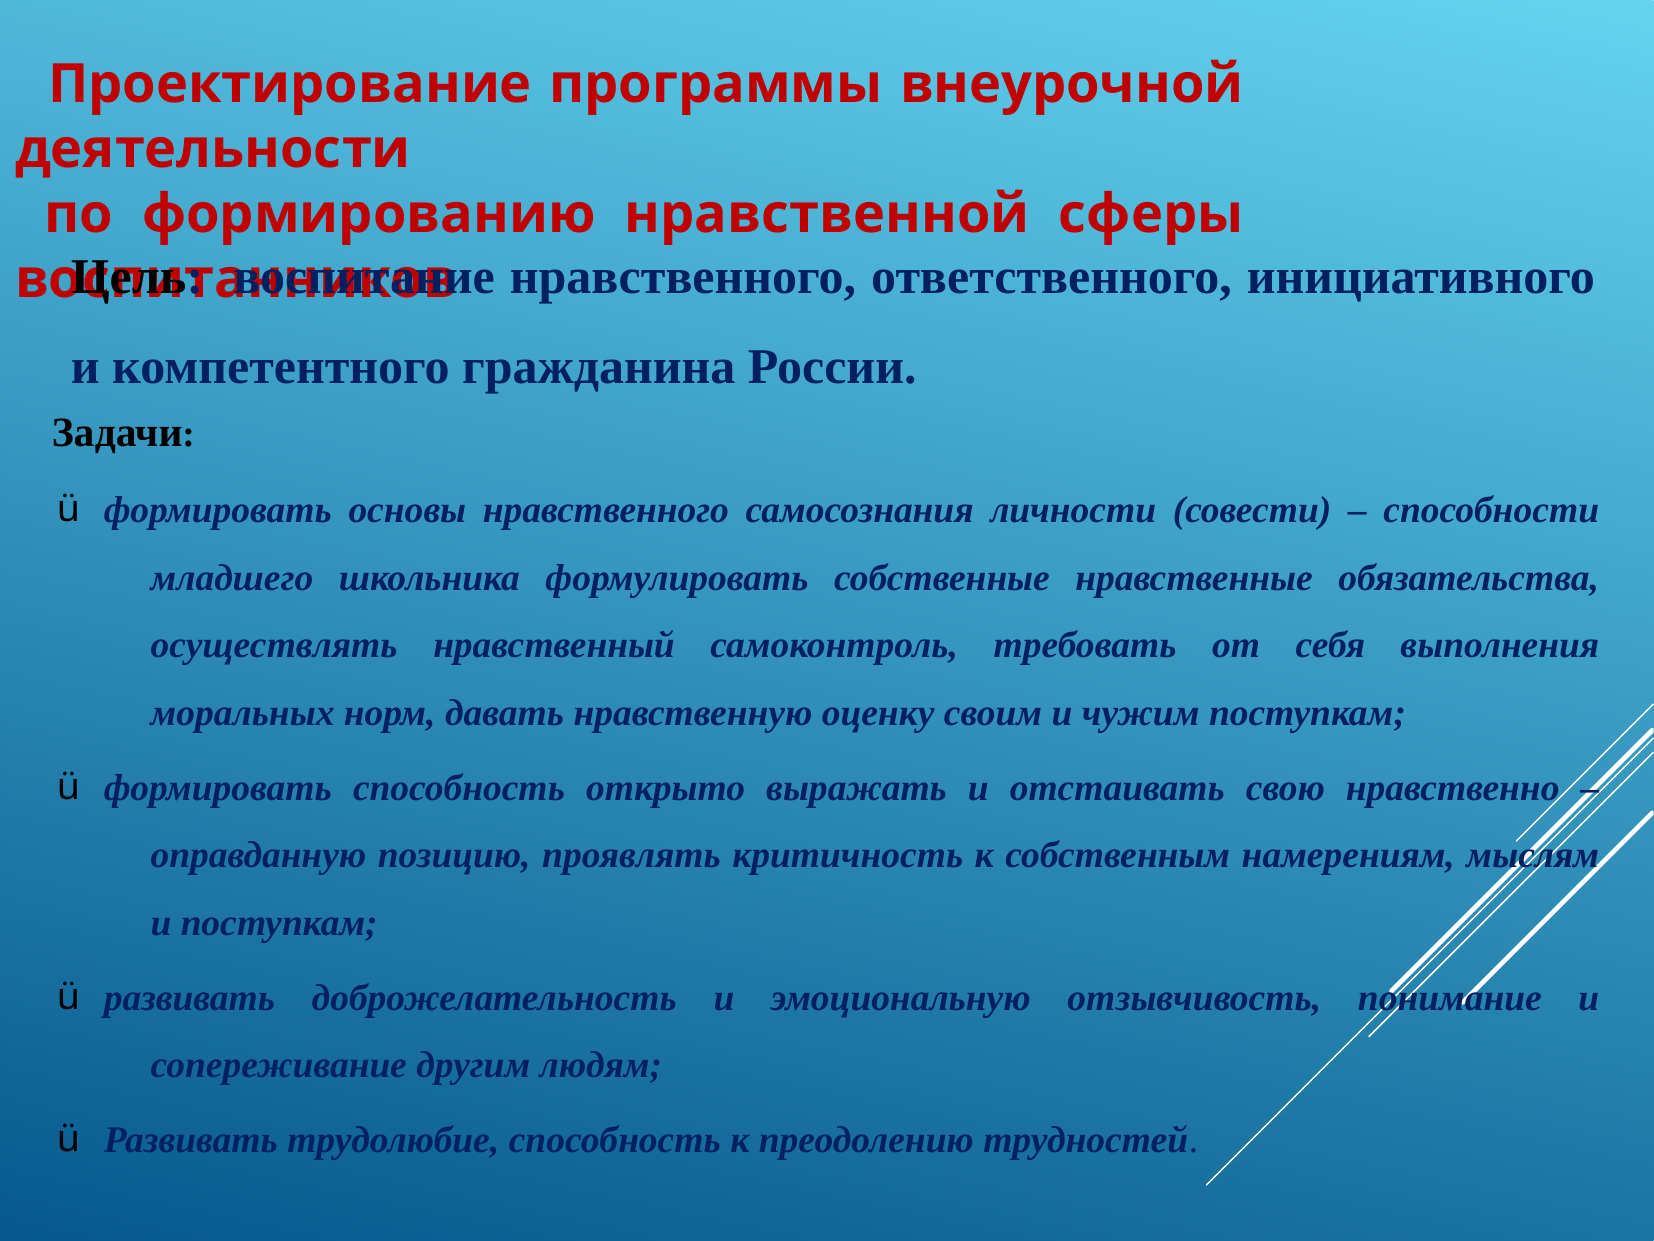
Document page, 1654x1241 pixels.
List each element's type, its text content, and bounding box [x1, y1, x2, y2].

text_box Проектирование программы внеурочной деятельности по формированию нравственной сферы воспитанников [0, 40, 1654, 315]
text_box Цель: воспитание нравственного, ответственного, инициативного и компетентного гражданина России. [56, 206, 1615, 372]
text_box Задачи: формировать основы нравственного самосознания личности (совести) – способности младшего школьника формулировать собственные нравственные обязательства, осуществлять нравственный самоконтроль, требовать от себя выполнения моральных норм, давать нравственную оценку своим и чужим поступкам; формировать способность открыто выражать и отстаивать свою нравственно – оправданную позицию, проявлять критичность к собственным намерениям, мыслям и поступкам; развивать доброжелательность и эмоциональную отзывчивость, понимание и сопереживание другим людям; Развивать трудолюбие, способность к преодолению трудностей. [37, 372, 1615, 1168]
